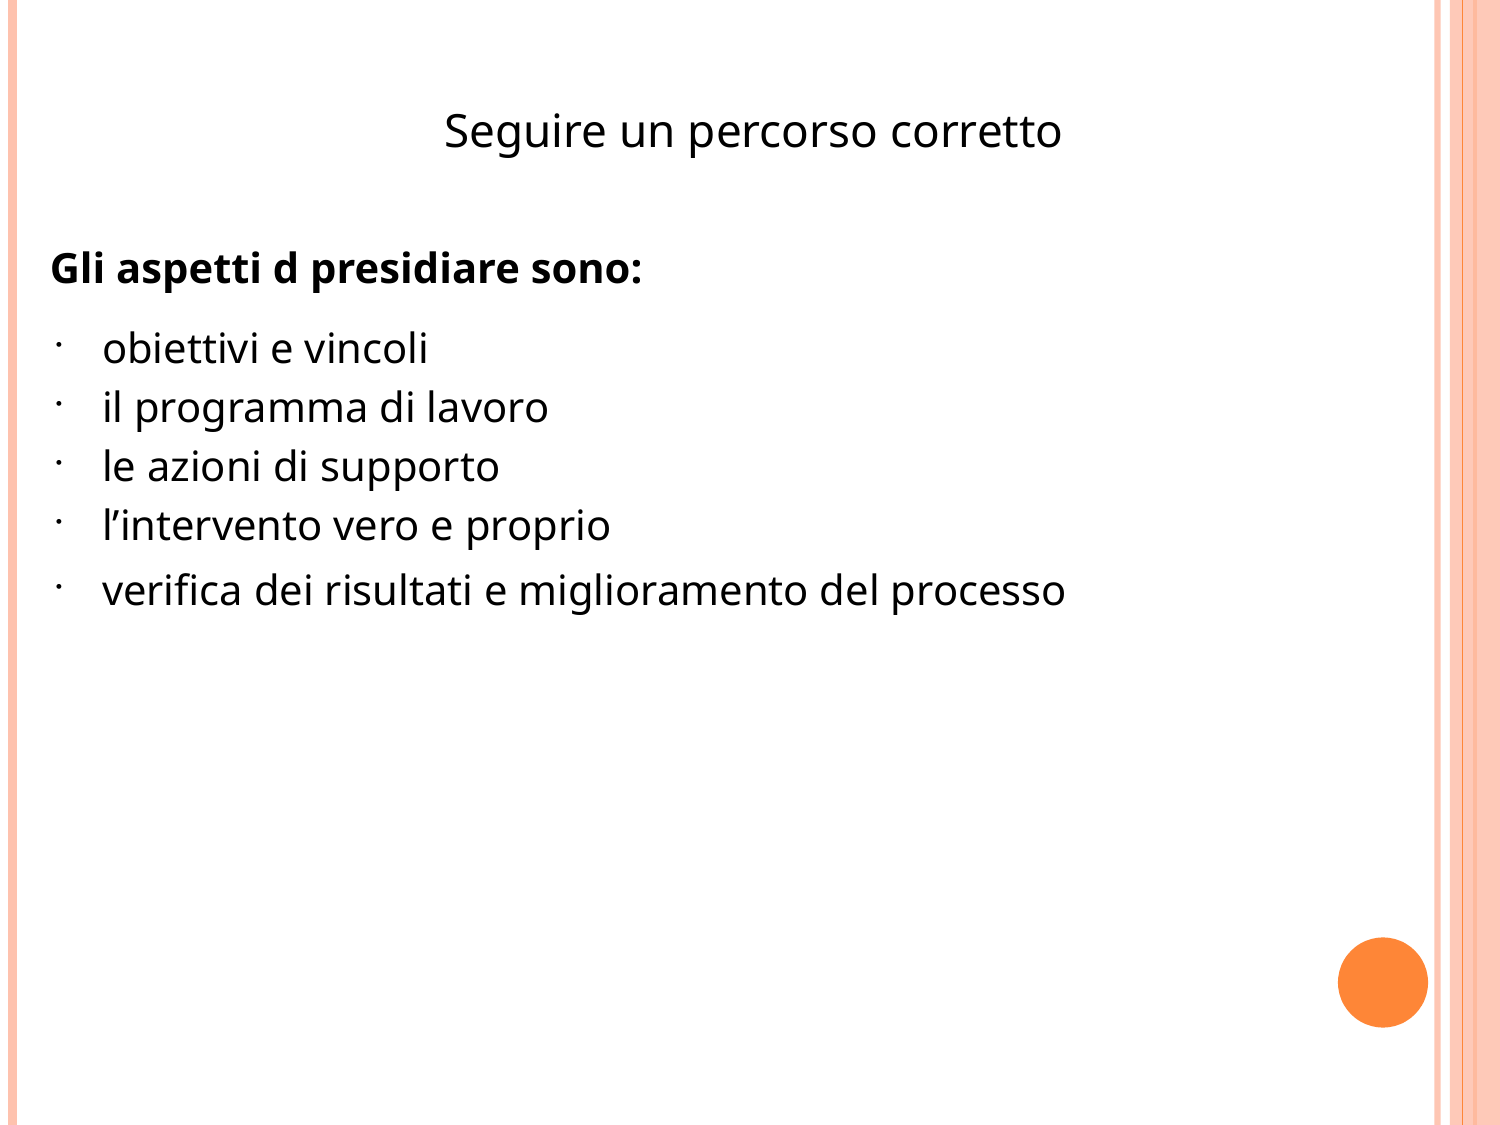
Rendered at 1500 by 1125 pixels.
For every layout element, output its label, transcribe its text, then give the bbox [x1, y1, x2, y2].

text_box Seguire un percorso corretto [117, 81, 1393, 176]
text_box il programma di lavoro [41, 373, 1447, 432]
text_box l’intervento vero e proprio [41, 491, 1447, 556]
text_box Gli aspetti d presidiare sono: [35, 234, 1441, 300]
text_box verifica dei risultati e miglioramento del processo [41, 556, 1447, 622]
text_box le azioni di supporto [41, 432, 1447, 491]
text_box obiettivi e vincoli [41, 314, 1447, 373]
